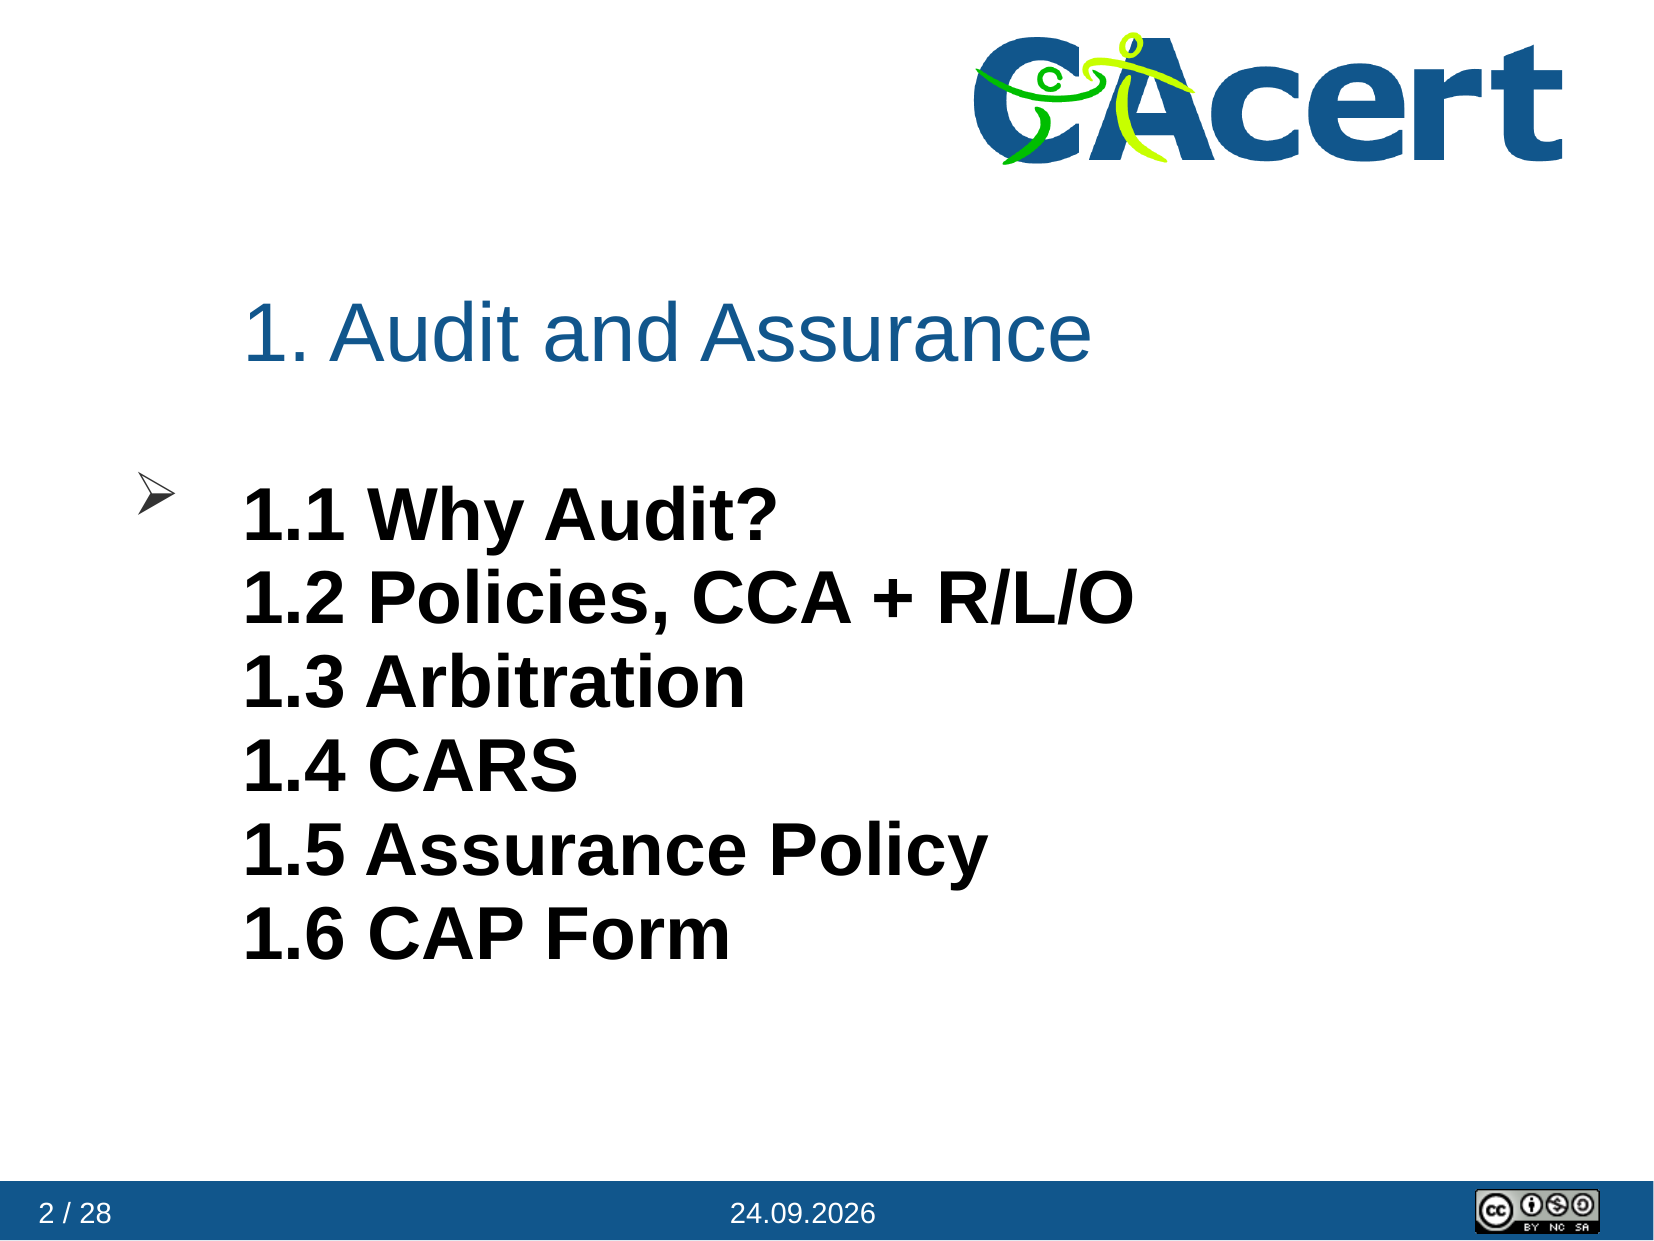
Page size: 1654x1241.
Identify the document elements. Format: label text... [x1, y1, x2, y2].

picture [1475, 1189, 1600, 1234]
text_box [65, 265, 237, 1024]
title 1. Audit and Assurance 1.1 Why Audit? 1.2 Policies, CCA + R/L/O 1.3 Arbitration 1.4 CARS 1.5 Assurance Policy 1.6 CAP Form [242, 265, 1565, 997]
picture [972, 30, 1564, 166]
